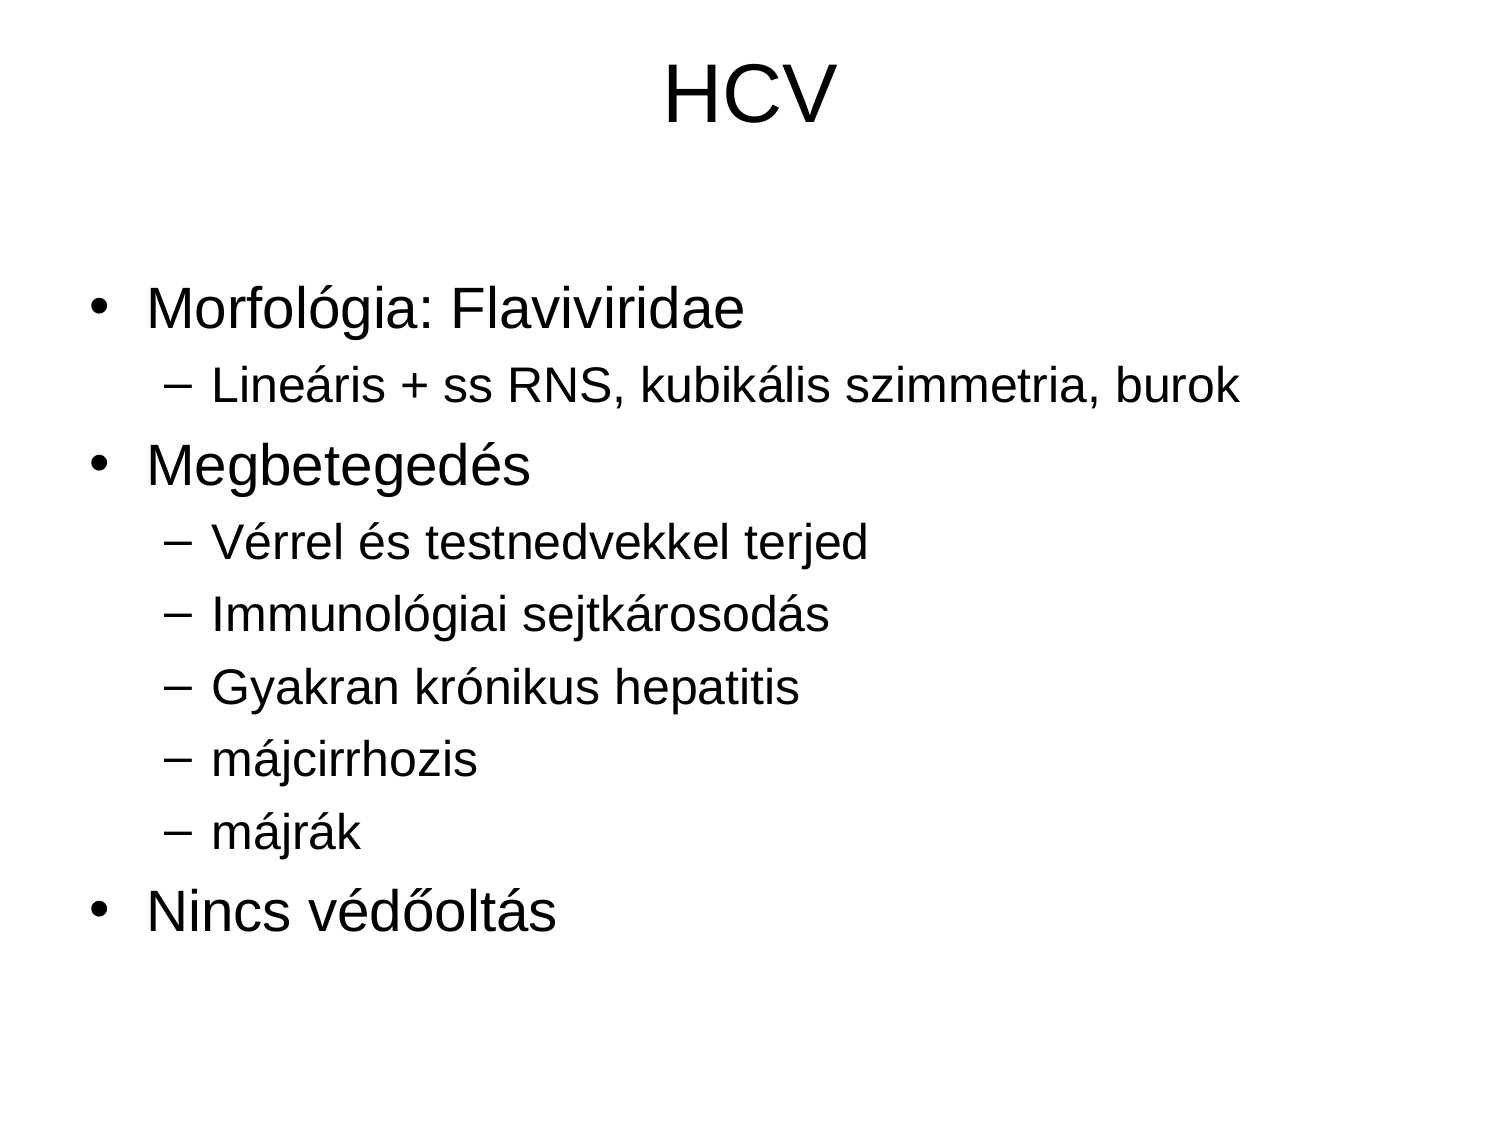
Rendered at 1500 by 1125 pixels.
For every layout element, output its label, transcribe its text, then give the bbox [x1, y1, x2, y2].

title HCV [75, 31, 1426, 247]
list Morfológia: Flaviviridae Lineáris + ss RNS, kubikális szimmetria, burok Megbetegedés Vérrel és testnedvekkel terjed Immunológiai sejtkárosodás Gyakran krónikus hepatitis májcirrhozis májrák Nincs védőoltás [75, 262, 1426, 1005]
